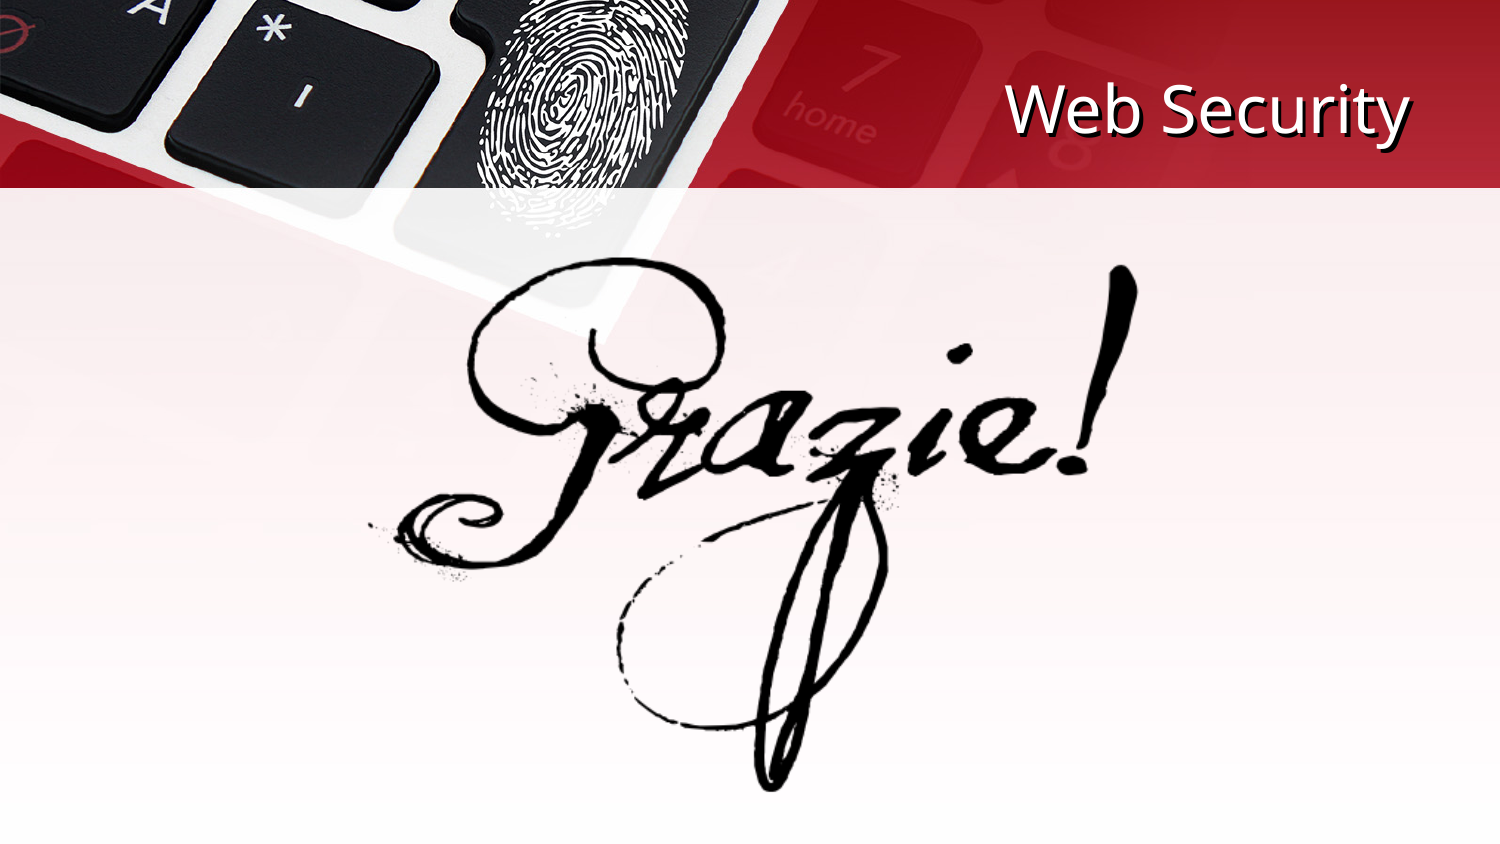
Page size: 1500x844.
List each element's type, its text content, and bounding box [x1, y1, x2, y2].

picture [0, 0, 1500, 844]
title Web Security [73, 46, 1427, 168]
